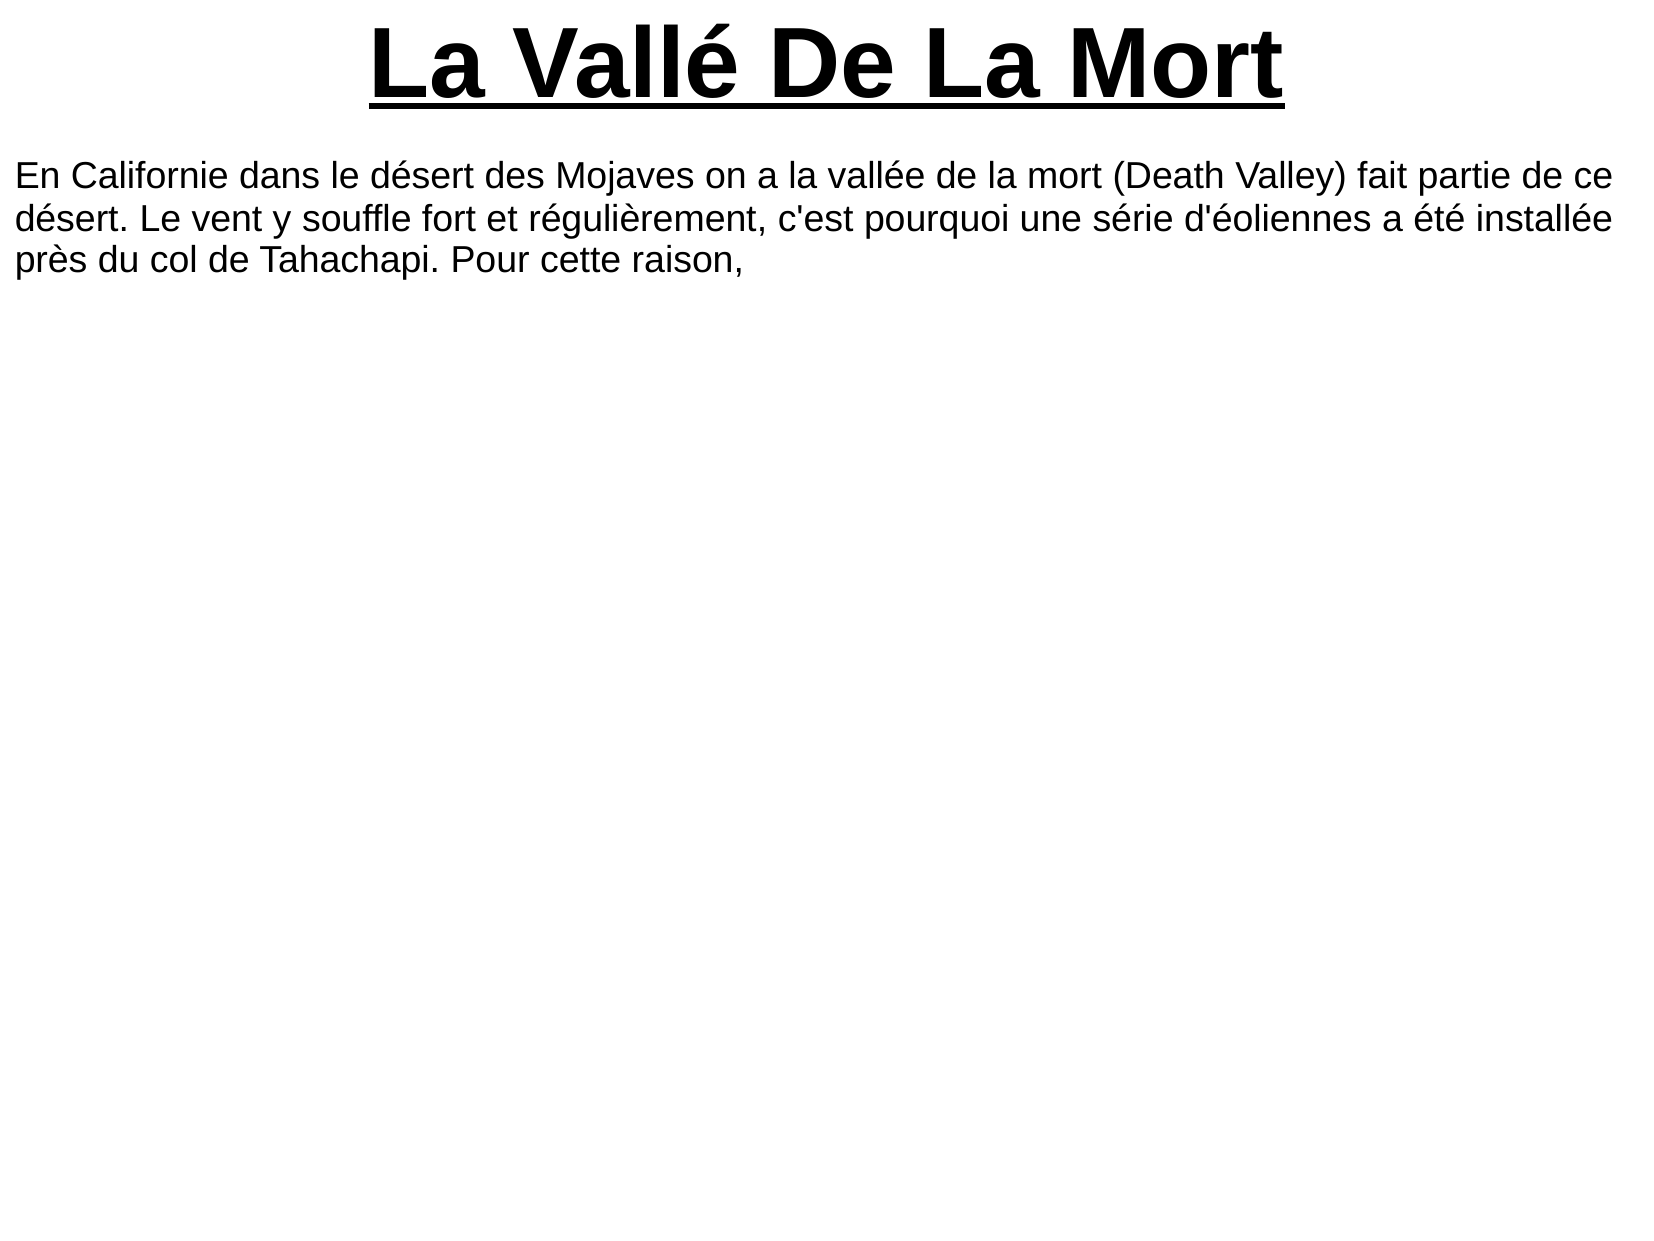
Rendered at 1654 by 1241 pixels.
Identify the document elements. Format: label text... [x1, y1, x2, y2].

text_box En Californie dans le désert des Mojaves on a la vallée de la mort (Death Valley) fait partie de ce désert. Le vent y souffle fort et régulièrement, c'est pourquoi une série d'éoliennes a été installée près du col de Tahachapi. Pour cette raison, [0, 147, 1654, 289]
text_box La Vallé De La Mort [0, 0, 1654, 127]
